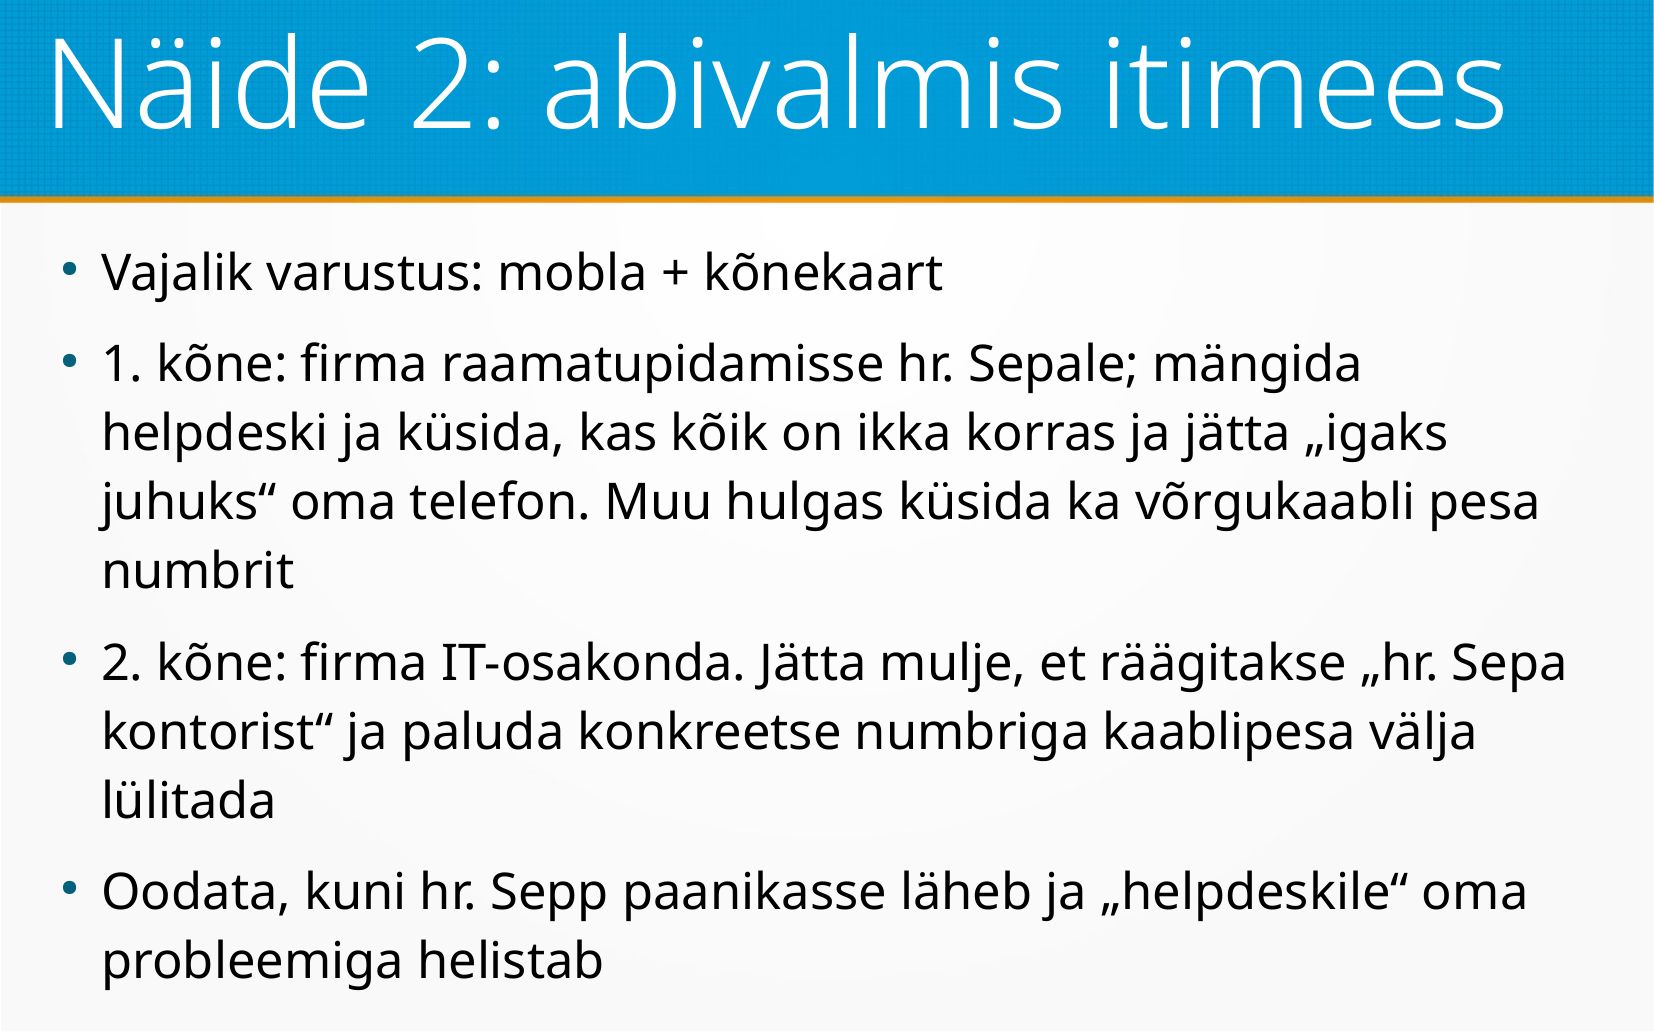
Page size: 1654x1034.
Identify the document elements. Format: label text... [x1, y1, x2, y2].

picture [0, 195, 1654, 1034]
title Näide 2: abivalmis itimees [43, 0, 1619, 166]
list Vajalik varustus: mobla + kõnekaart 1. kõne: firma raamatupidamisse hr. Sepale; mängida helpdeski ja küsida, kas kõik on ikka korras ja jätta „igaks juhuks“ oma telefon. Muu hulgas küsida ka võrgukaabli pesa numbrit 2. kõne: firma IT-osakonda. Jätta mulje, et räägitakse „hr. Sepa kontorist“ ja paluda konkreetse numbriga kaablipesa välja lülitada Oodata, kuni hr. Sepp paanikasse läheb ja „helpdeskile“ oma probleemiga helistab [47, 236, 1607, 1002]
